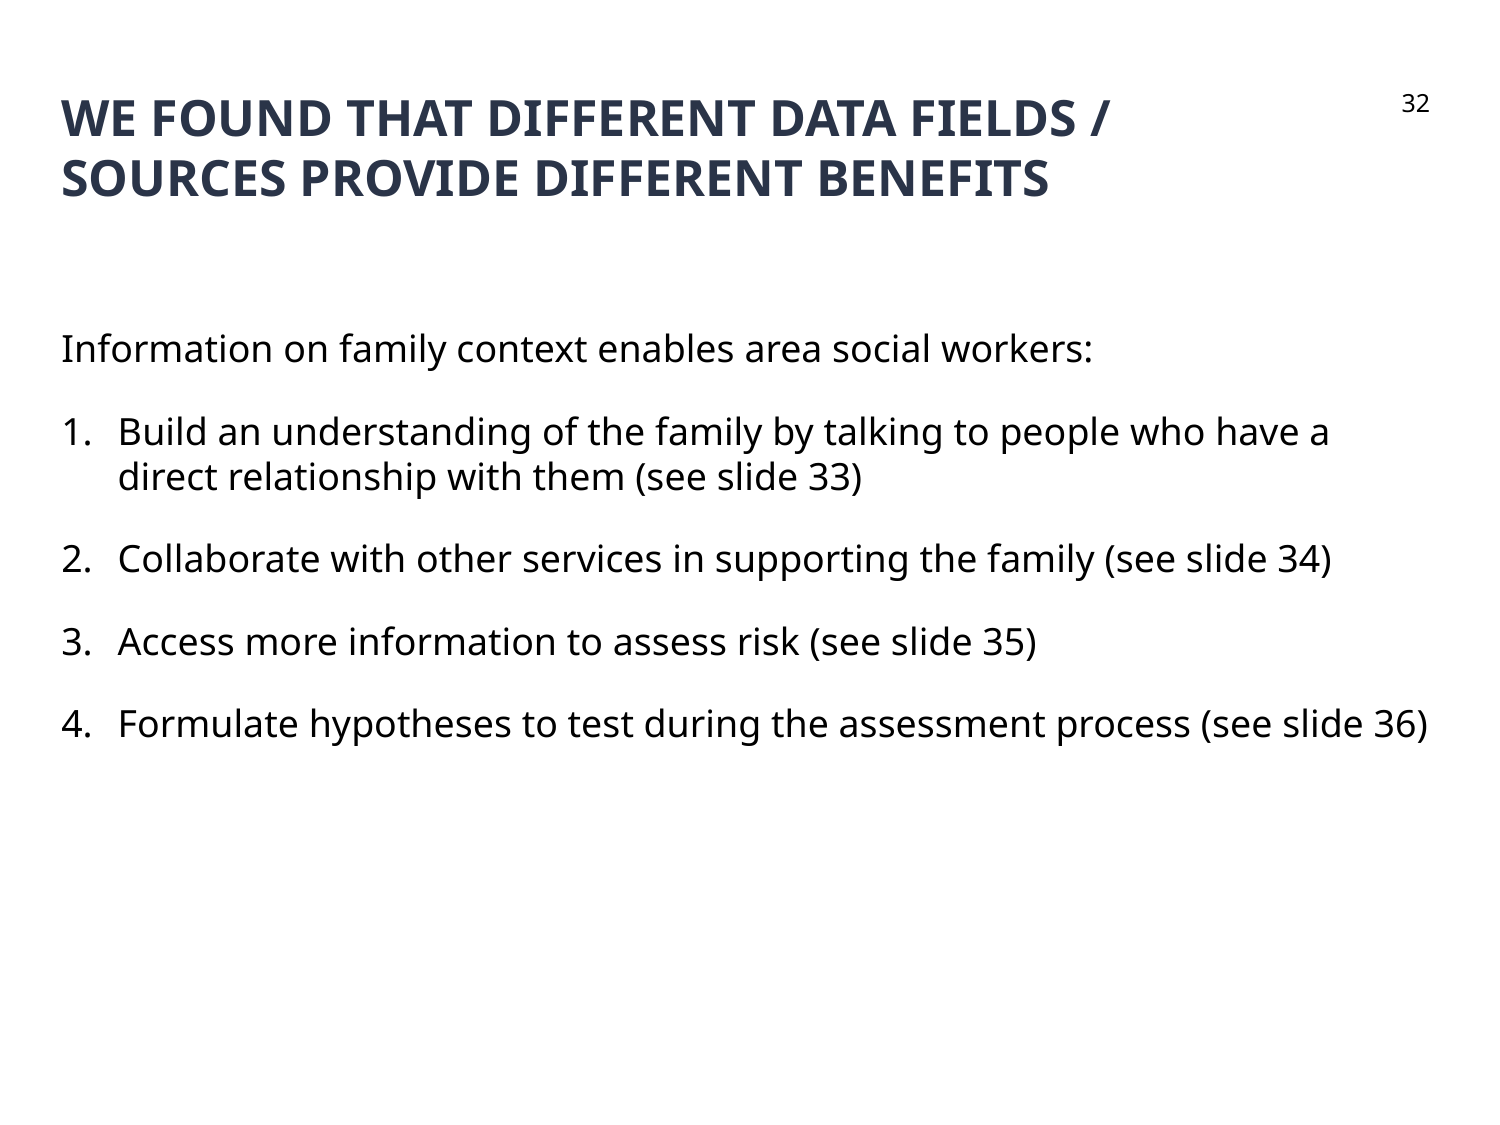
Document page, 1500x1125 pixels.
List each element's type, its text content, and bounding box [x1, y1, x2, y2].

slide_number <number> [1388, 87, 1431, 148]
text_box WE FOUND THAT DIFFERENT DATA FIELDS / SOURCES PROVIDE DIFFERENT BENEFITS [61, 85, 1460, 256]
list Information on family context enables area social workers: Build an understanding of the family by talking to people who have a direct relationship with them (see slide 33) Collaborate with other services in supporting the family (see slide 34) Access more information to assess risk (see slide 35) Formulate hypotheses to test during the assessment process (see slide 36) [61, 325, 1431, 902]
